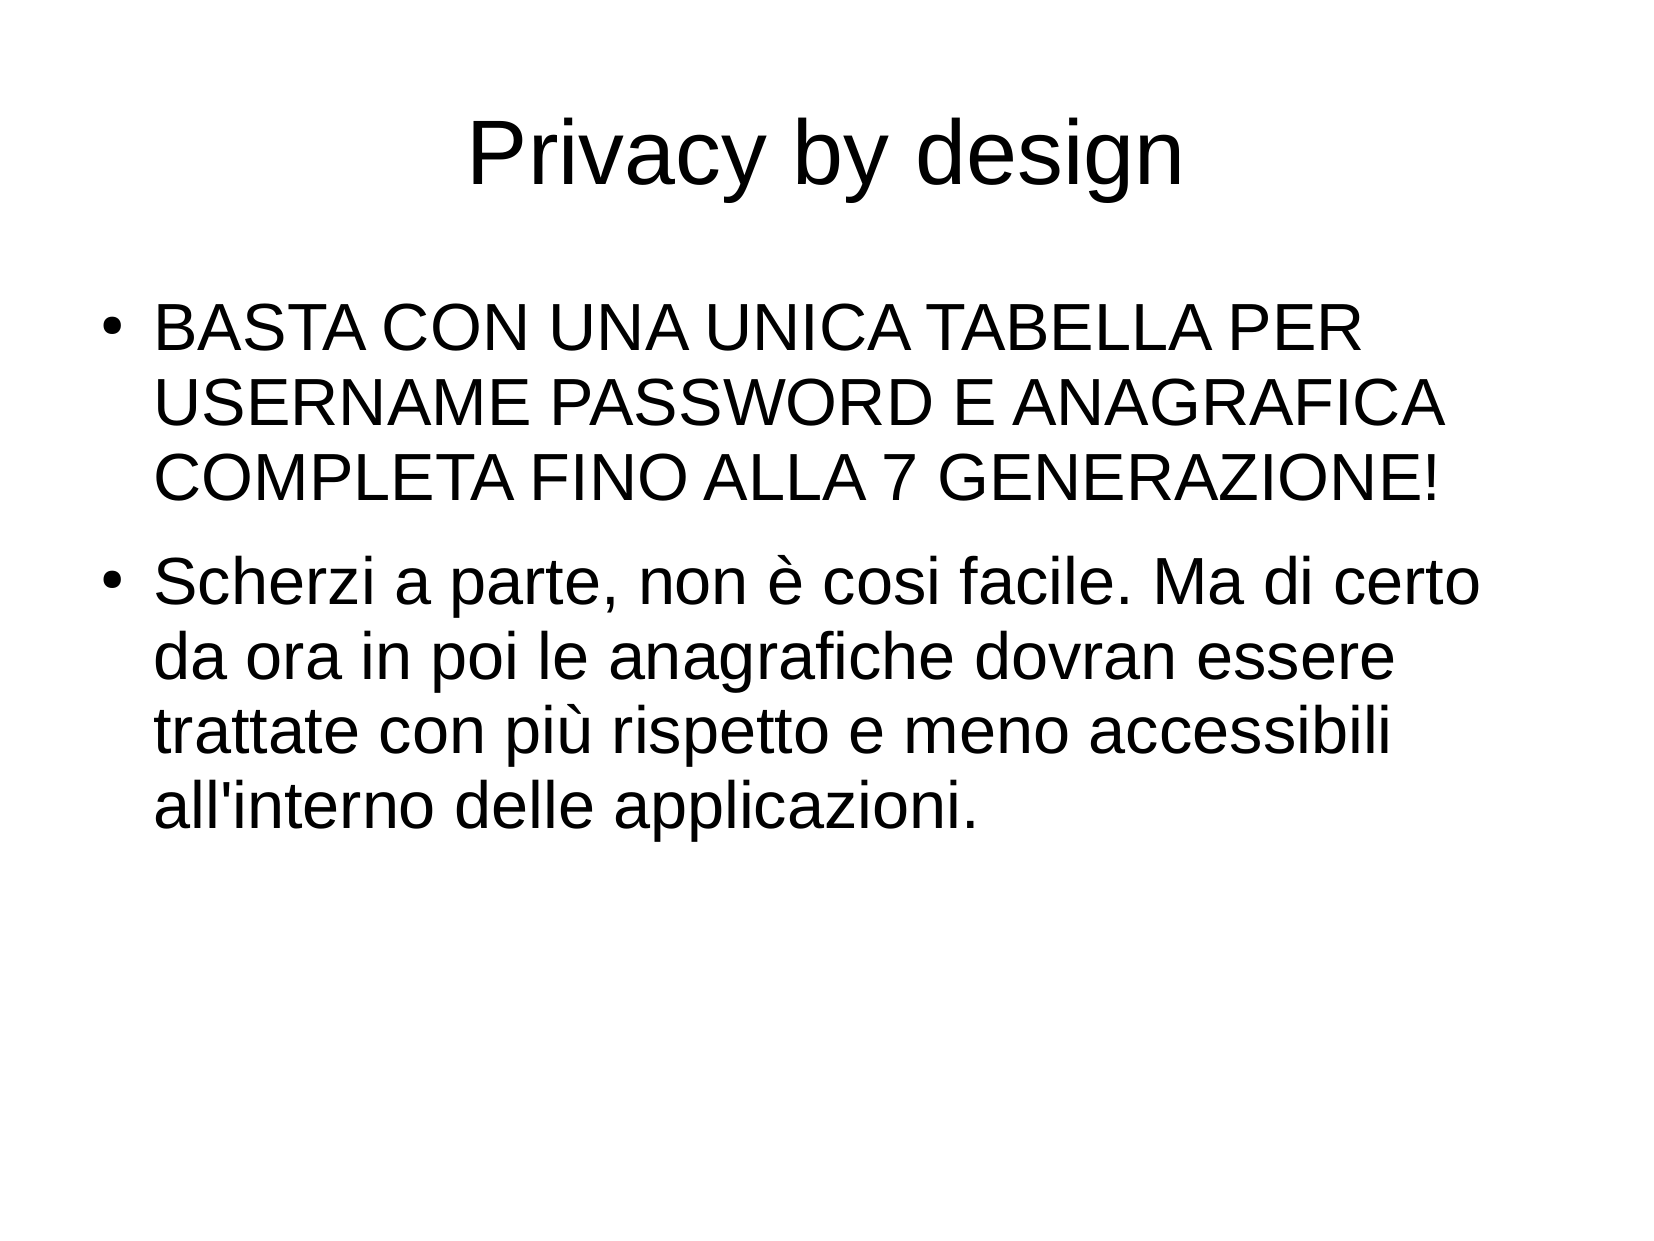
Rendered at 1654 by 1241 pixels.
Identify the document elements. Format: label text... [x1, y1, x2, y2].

list BASTA CON UNA UNICA TABELLA PER USERNAME PASSWORD E ANAGRAFICA COMPLETA FINO ALLA 7 GENERAZIONE! Scherzi a parte, non è cosi facile. Ma di certo da ora in poi le anagrafiche dovran essere trattate con più rispetto e meno accessibili all'interno delle applicazioni. [82, 290, 1571, 1010]
title Privacy by design [82, 49, 1571, 257]
